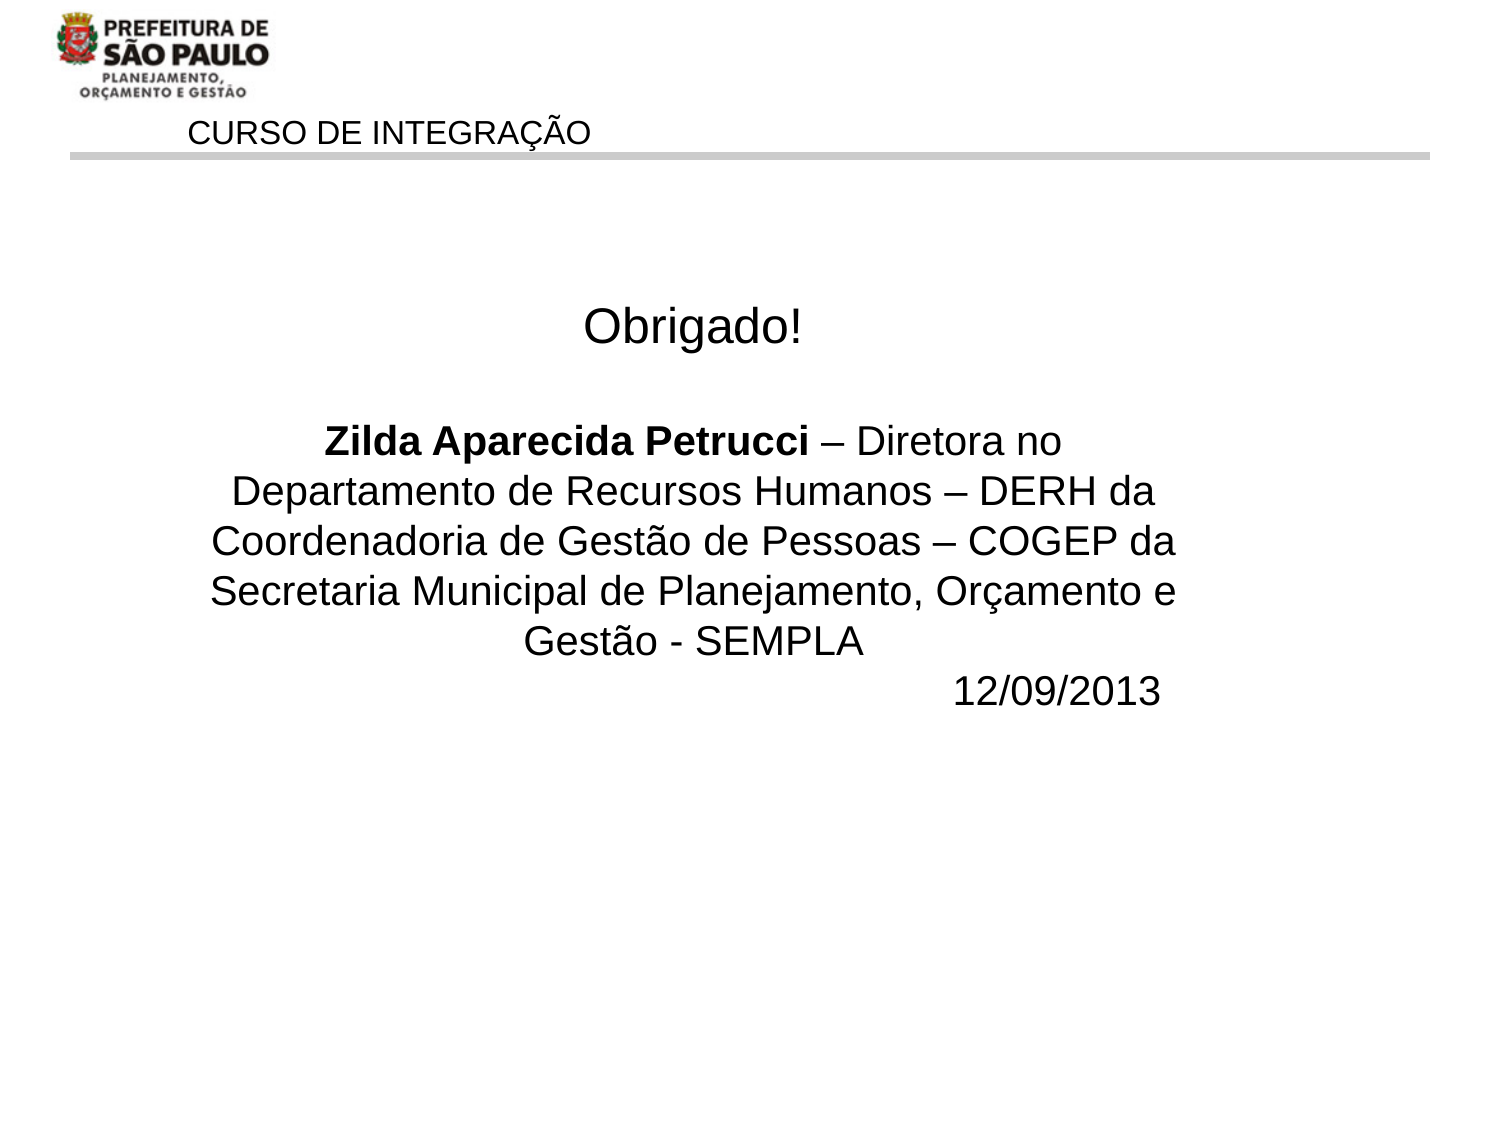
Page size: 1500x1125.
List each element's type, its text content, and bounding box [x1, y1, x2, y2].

text_box Obrigado! Zilda Aparecida Petrucci – Diretora no Departamento de Recursos Humanos – DERH da Coordenadoria de Gestão de Pessoas – COGEP da Secretaria Municipal de Planejamento, Orçamento e Gestão - SEMPLA 12/09/2013 [195, 220, 1332, 787]
